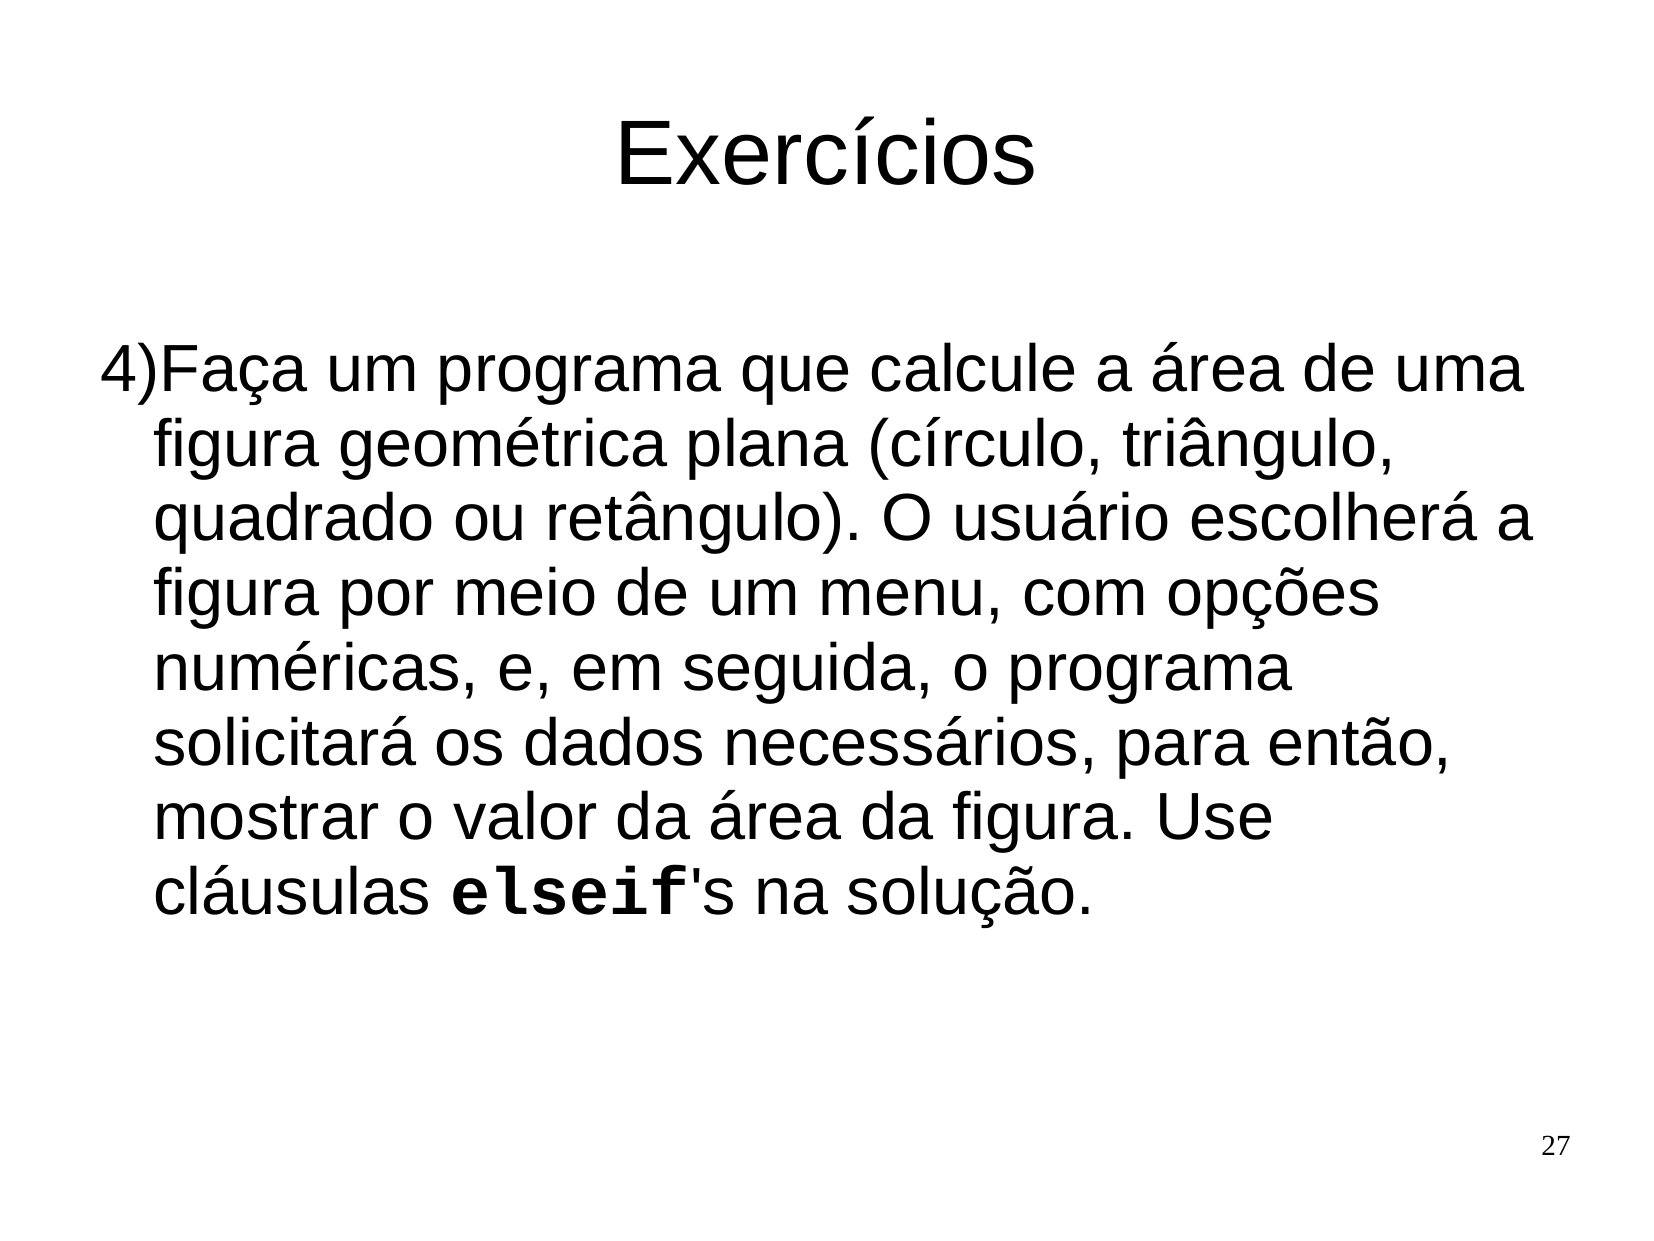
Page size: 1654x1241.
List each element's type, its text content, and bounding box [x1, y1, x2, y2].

list Faça um programa que calcule a área de uma figura geométrica plana (círculo, triângulo, quadrado ou retângulo). O usuário escolherá a figura por meio de um menu, com opções numéricas, e, em seguida, o programa solicitará os dados necessários, para então, mostrar o valor da área da figura. Use cláusulas elseif's na solução. [82, 330, 1571, 1123]
title Exercícios [82, 49, 1571, 257]
